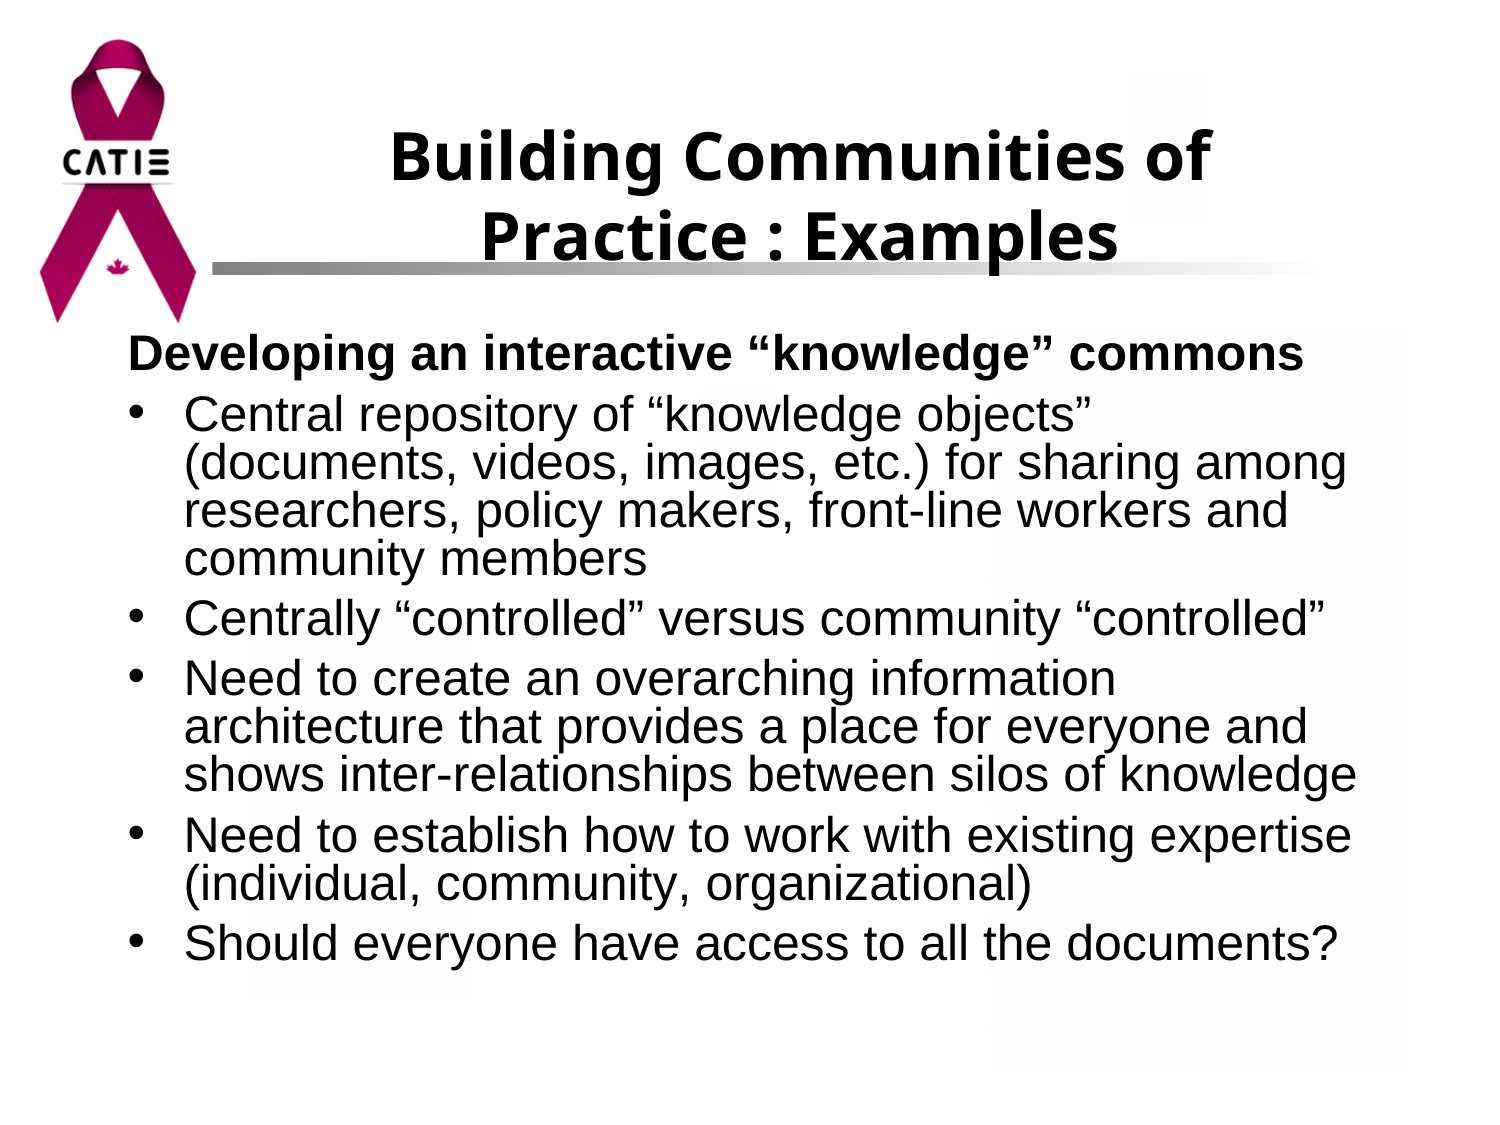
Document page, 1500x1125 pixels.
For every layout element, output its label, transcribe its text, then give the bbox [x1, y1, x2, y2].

picture [37, 37, 198, 325]
list Developing an interactive “knowledge” commons Central repository of “knowledge objects” (documents, videos, images, etc.) for sharing among researchers, policy makers, front-line workers and community members Centrally “controlled” versus community “controlled” Need to create an overarching information architecture that provides a place for everyone and shows inter-relationships between silos of knowledge Need to establish how to work with existing expertise (individual, community, organizational) Should everyone have access to all the documents? [112, 324, 1388, 1039]
title Building Communities of Practice : Examples [212, 99, 1388, 288]
